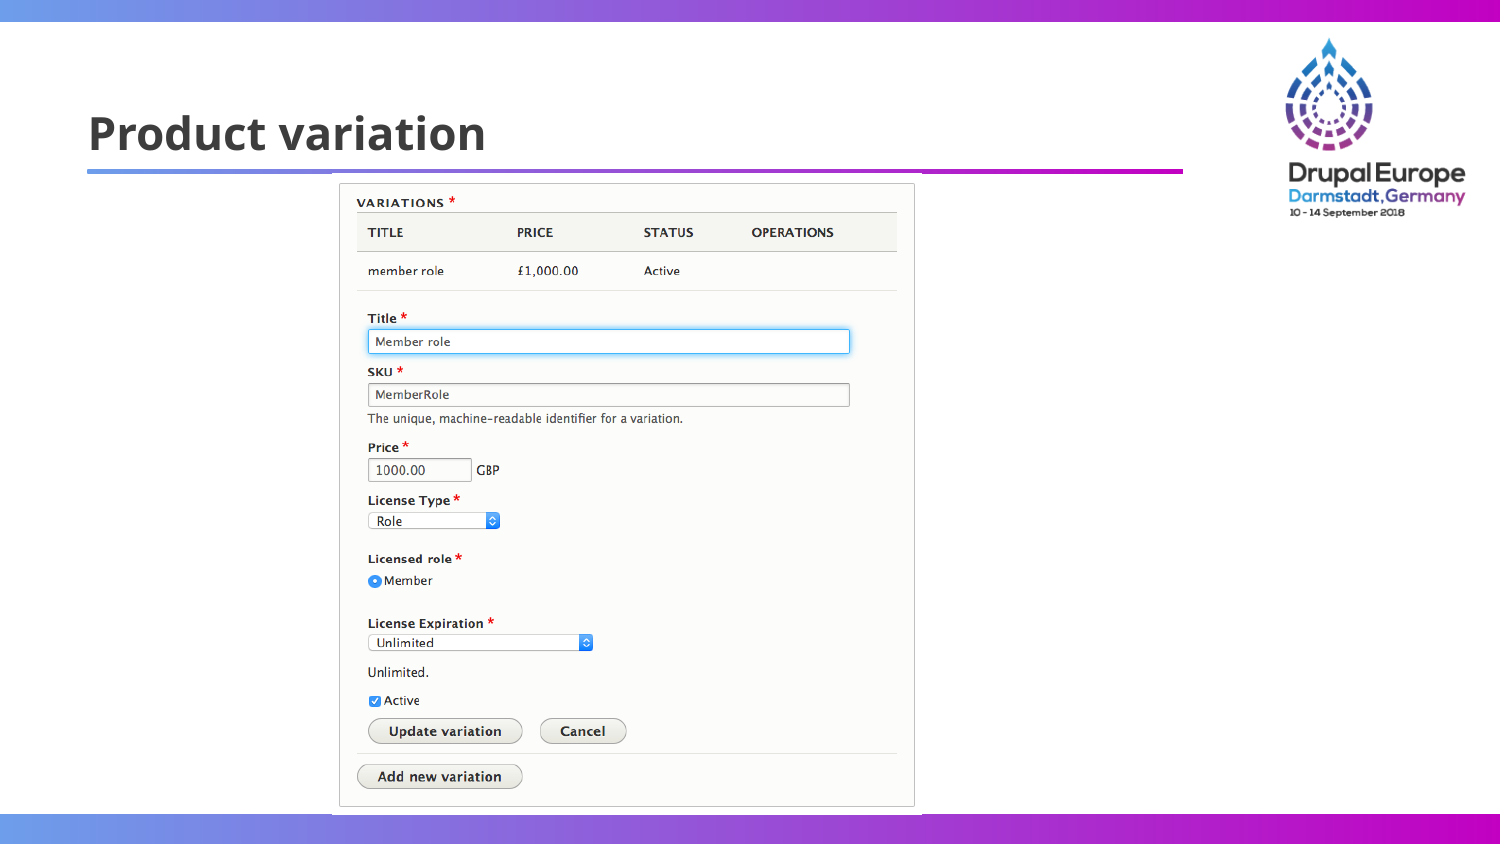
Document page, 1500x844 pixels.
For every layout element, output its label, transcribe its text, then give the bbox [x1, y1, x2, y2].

picture [332, 173, 922, 816]
picture [1285, 37, 1466, 219]
text_box [964, 169, 1183, 174]
text_box Product variation [72, 89, 964, 176]
text_box [0, 814, 1500, 844]
text_box [0, 0, 1500, 22]
